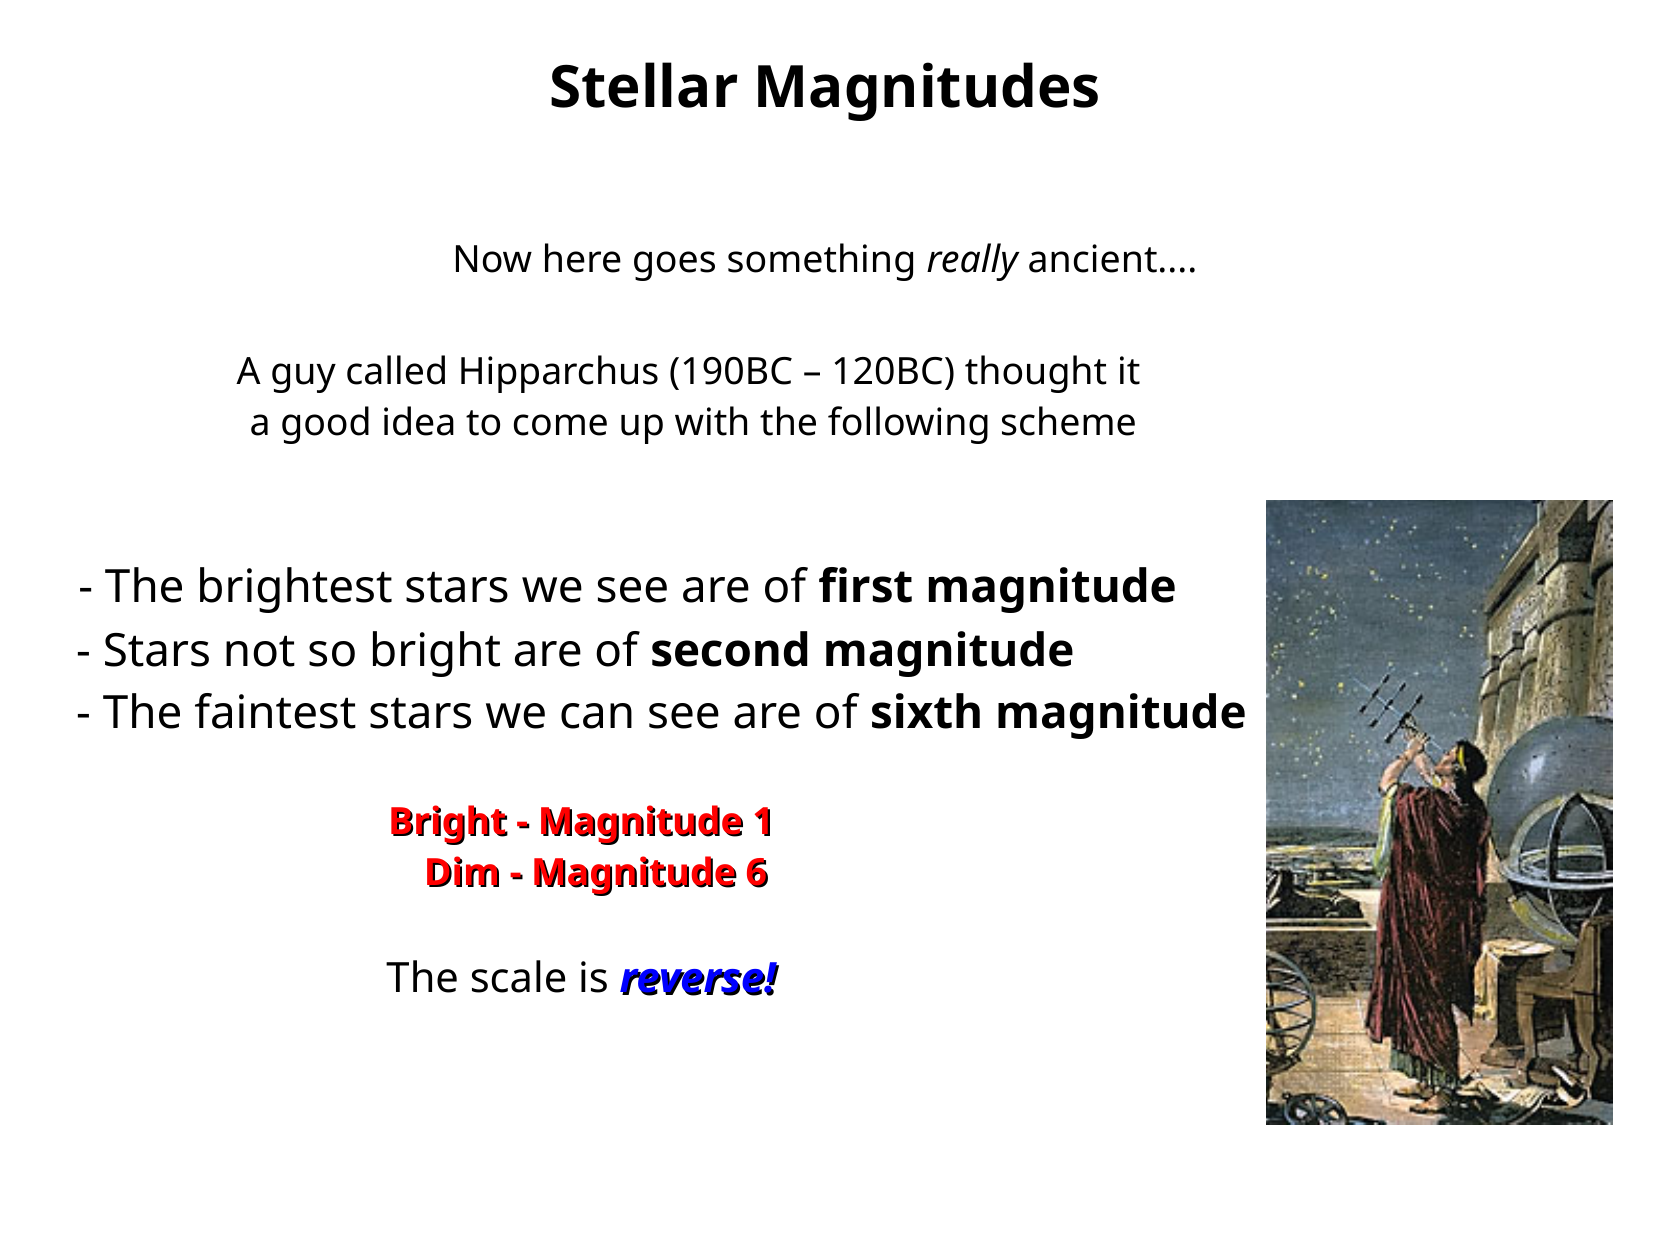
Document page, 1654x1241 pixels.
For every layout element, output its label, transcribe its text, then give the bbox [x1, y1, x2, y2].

text_box A guy called Hipparchus (190BC – 120BC) thought it a good idea to come up with the following scheme - The brightest stars we see are of first magnitude - Stars not so bright are of second magnitude - The faintest stars we can see are of sixth magnitude [37, 337, 1351, 759]
picture [1266, 500, 1613, 1126]
text_box Stellar Magnitudes [262, 37, 1388, 134]
text_box Now here goes something really ancient.... [75, 225, 1576, 293]
text_box Bright - Magnitude 1 Dim - Magnitude 6 The scale is reverse! [112, 787, 1051, 1060]
